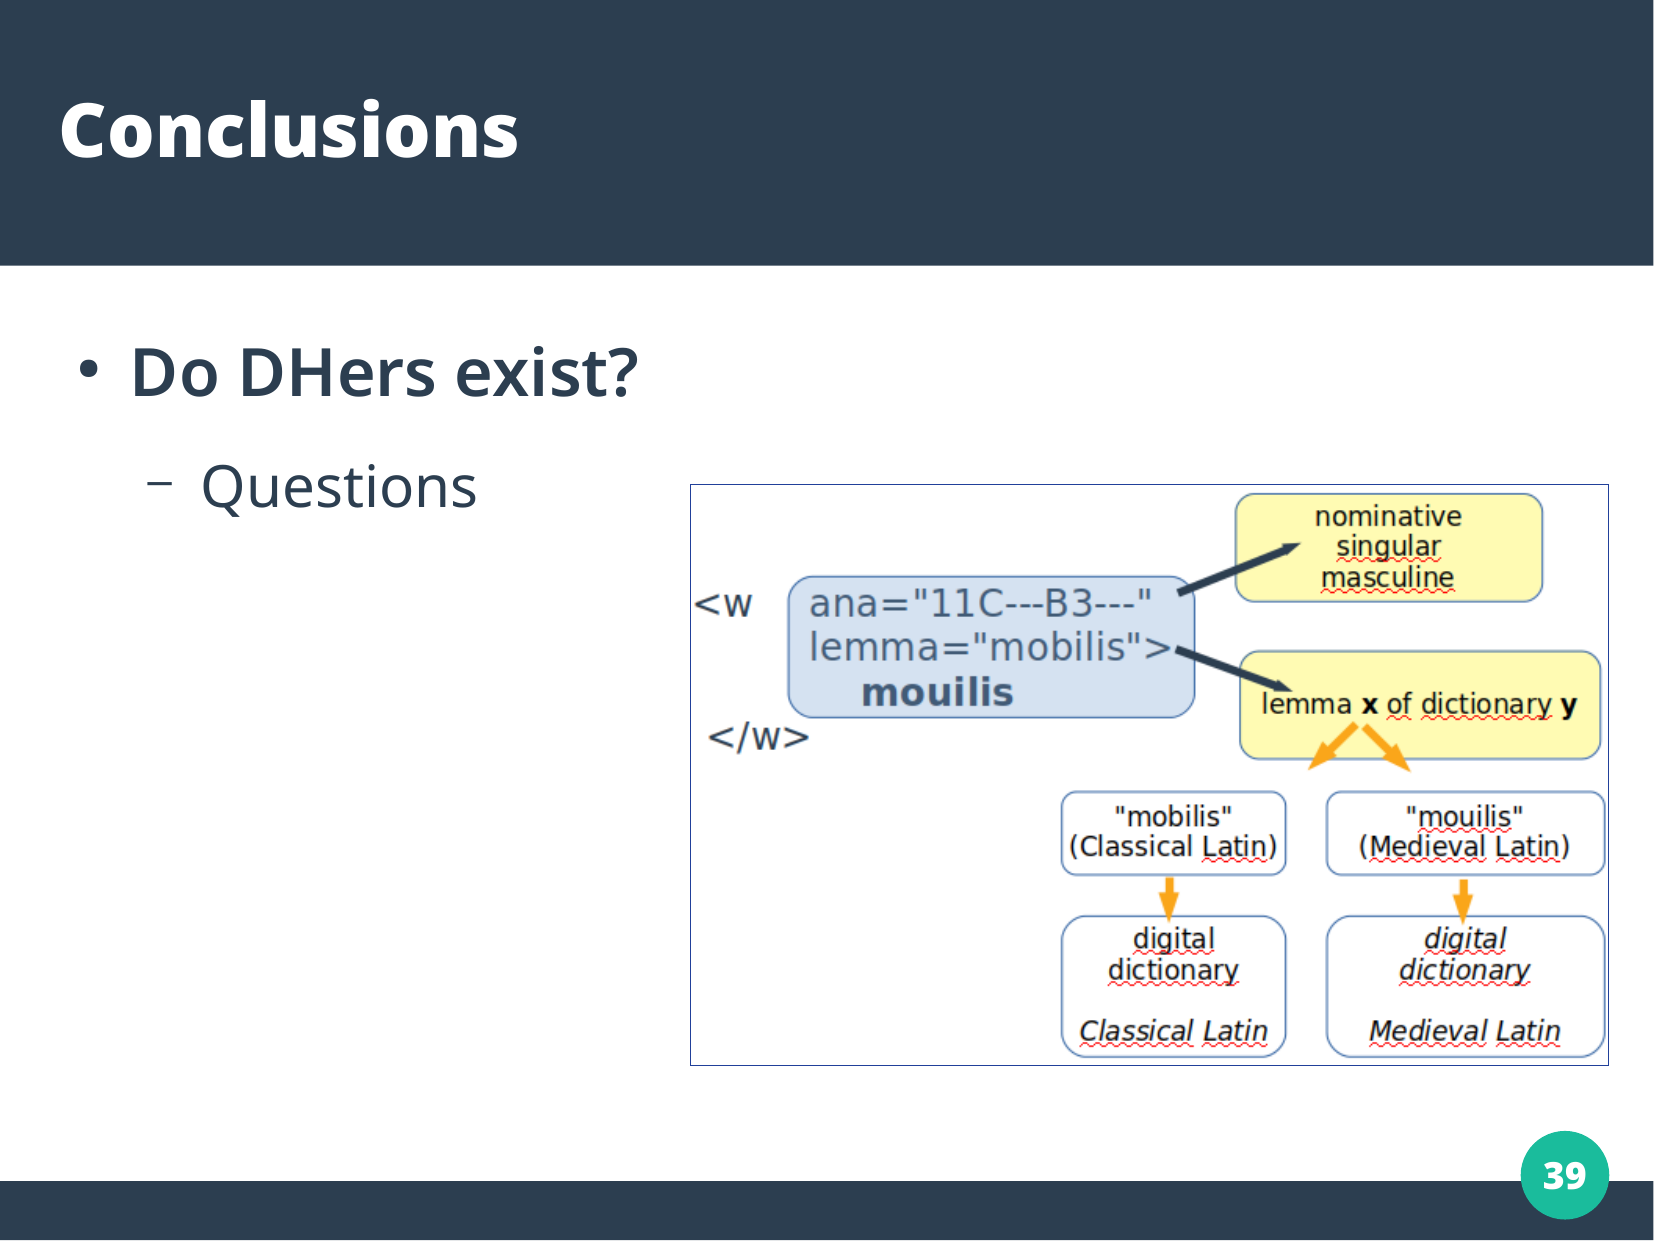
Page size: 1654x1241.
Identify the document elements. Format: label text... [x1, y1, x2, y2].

title Conclusions [59, 49, 1595, 207]
picture [690, 484, 1609, 1066]
list Do DHers exist? Questions [59, 324, 1571, 1152]
